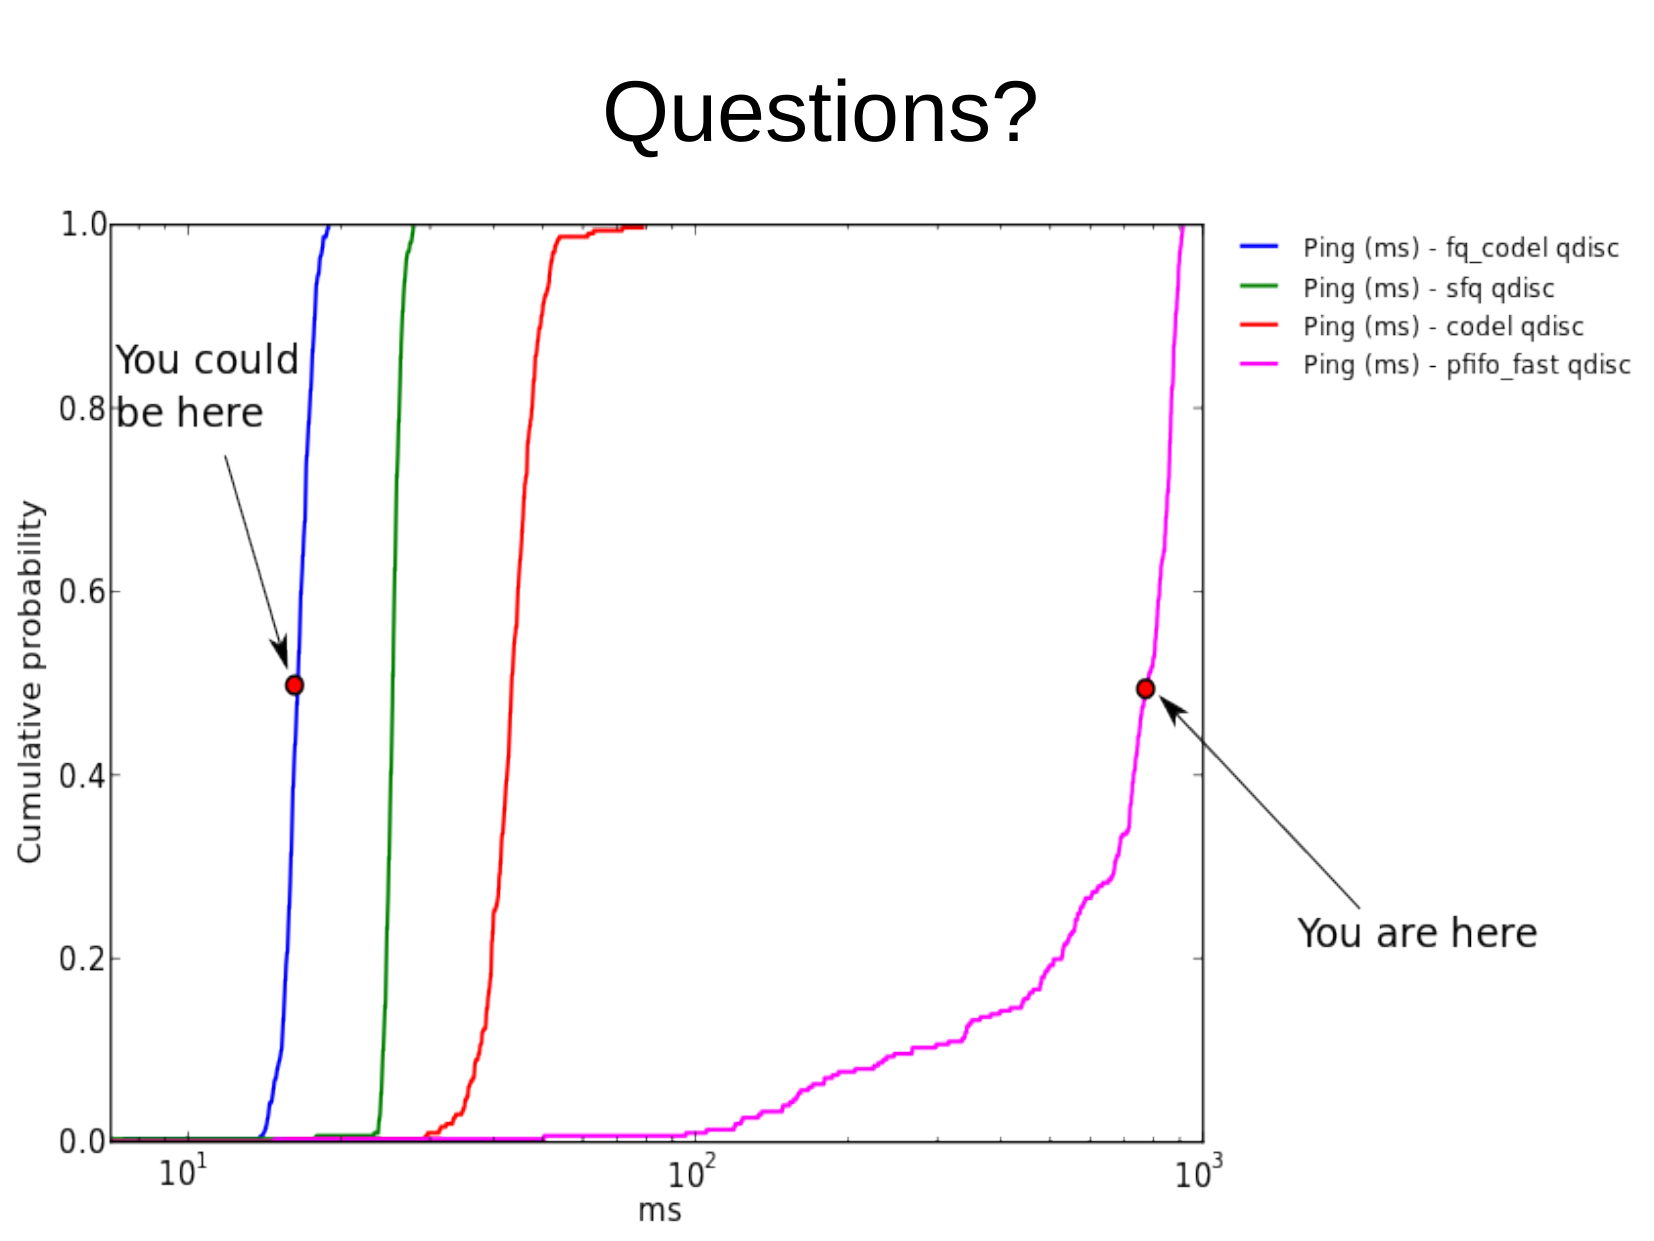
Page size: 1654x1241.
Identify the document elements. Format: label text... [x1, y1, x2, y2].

picture [0, 195, 1654, 1241]
title Questions? [127, 27, 1516, 195]
